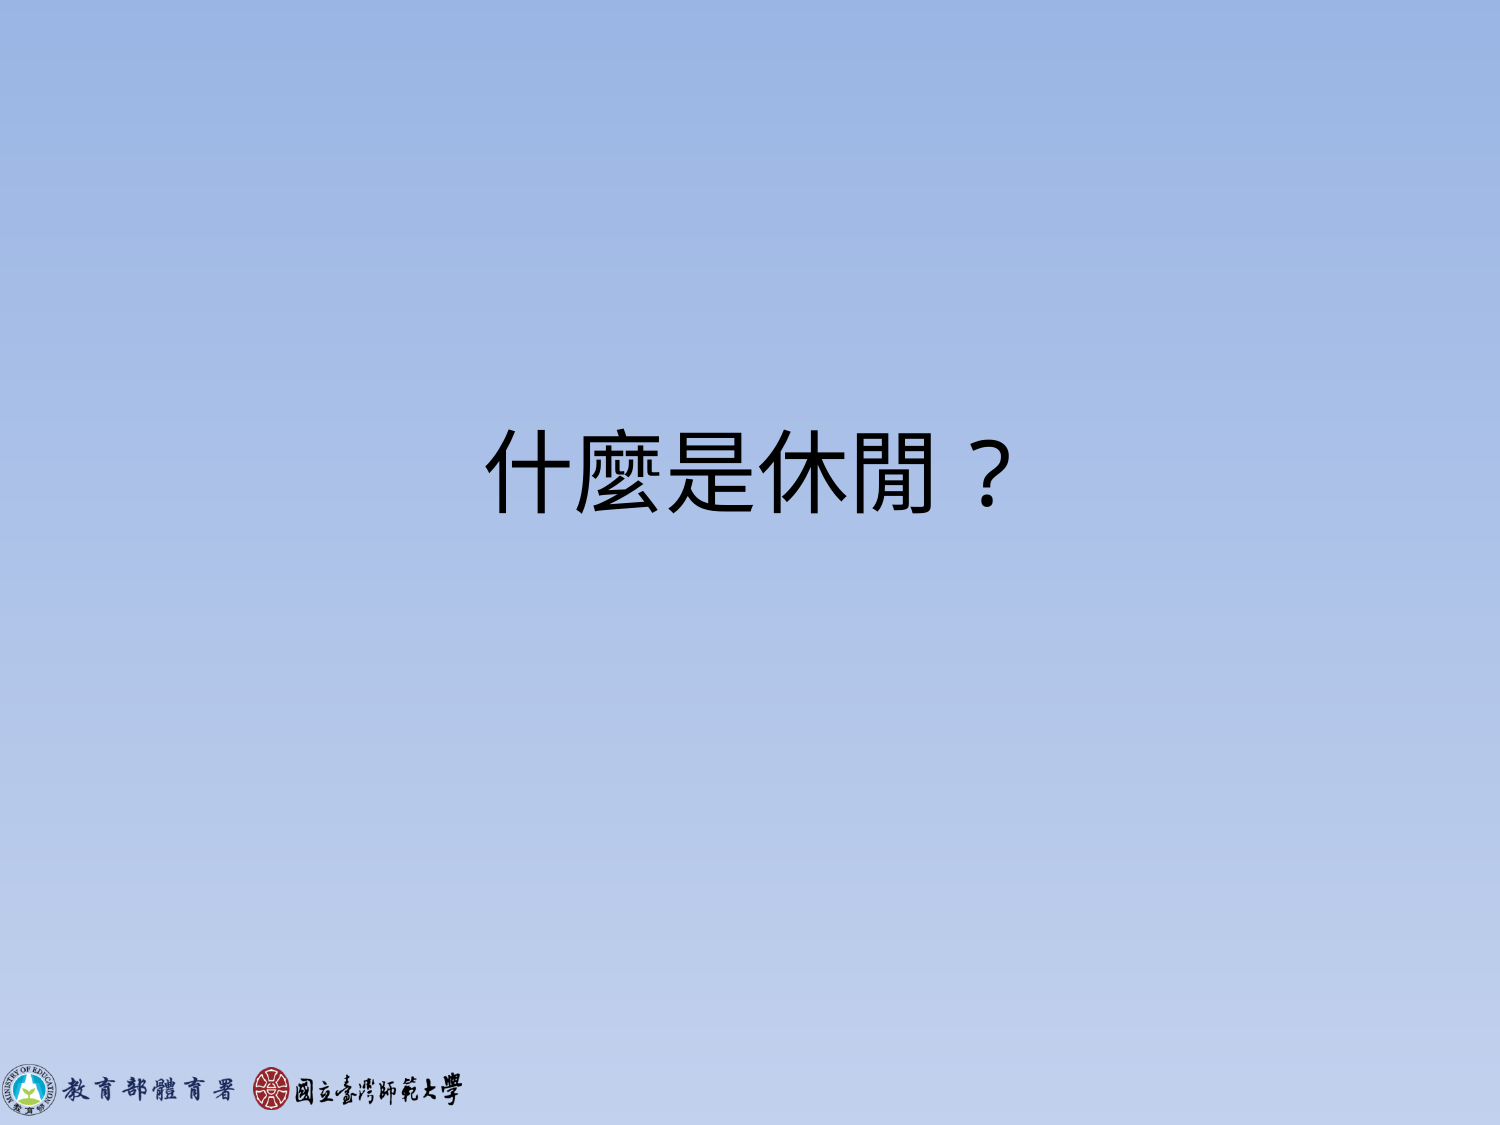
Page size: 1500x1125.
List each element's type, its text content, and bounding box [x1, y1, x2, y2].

title 什麼是休閒? [112, 349, 1388, 591]
